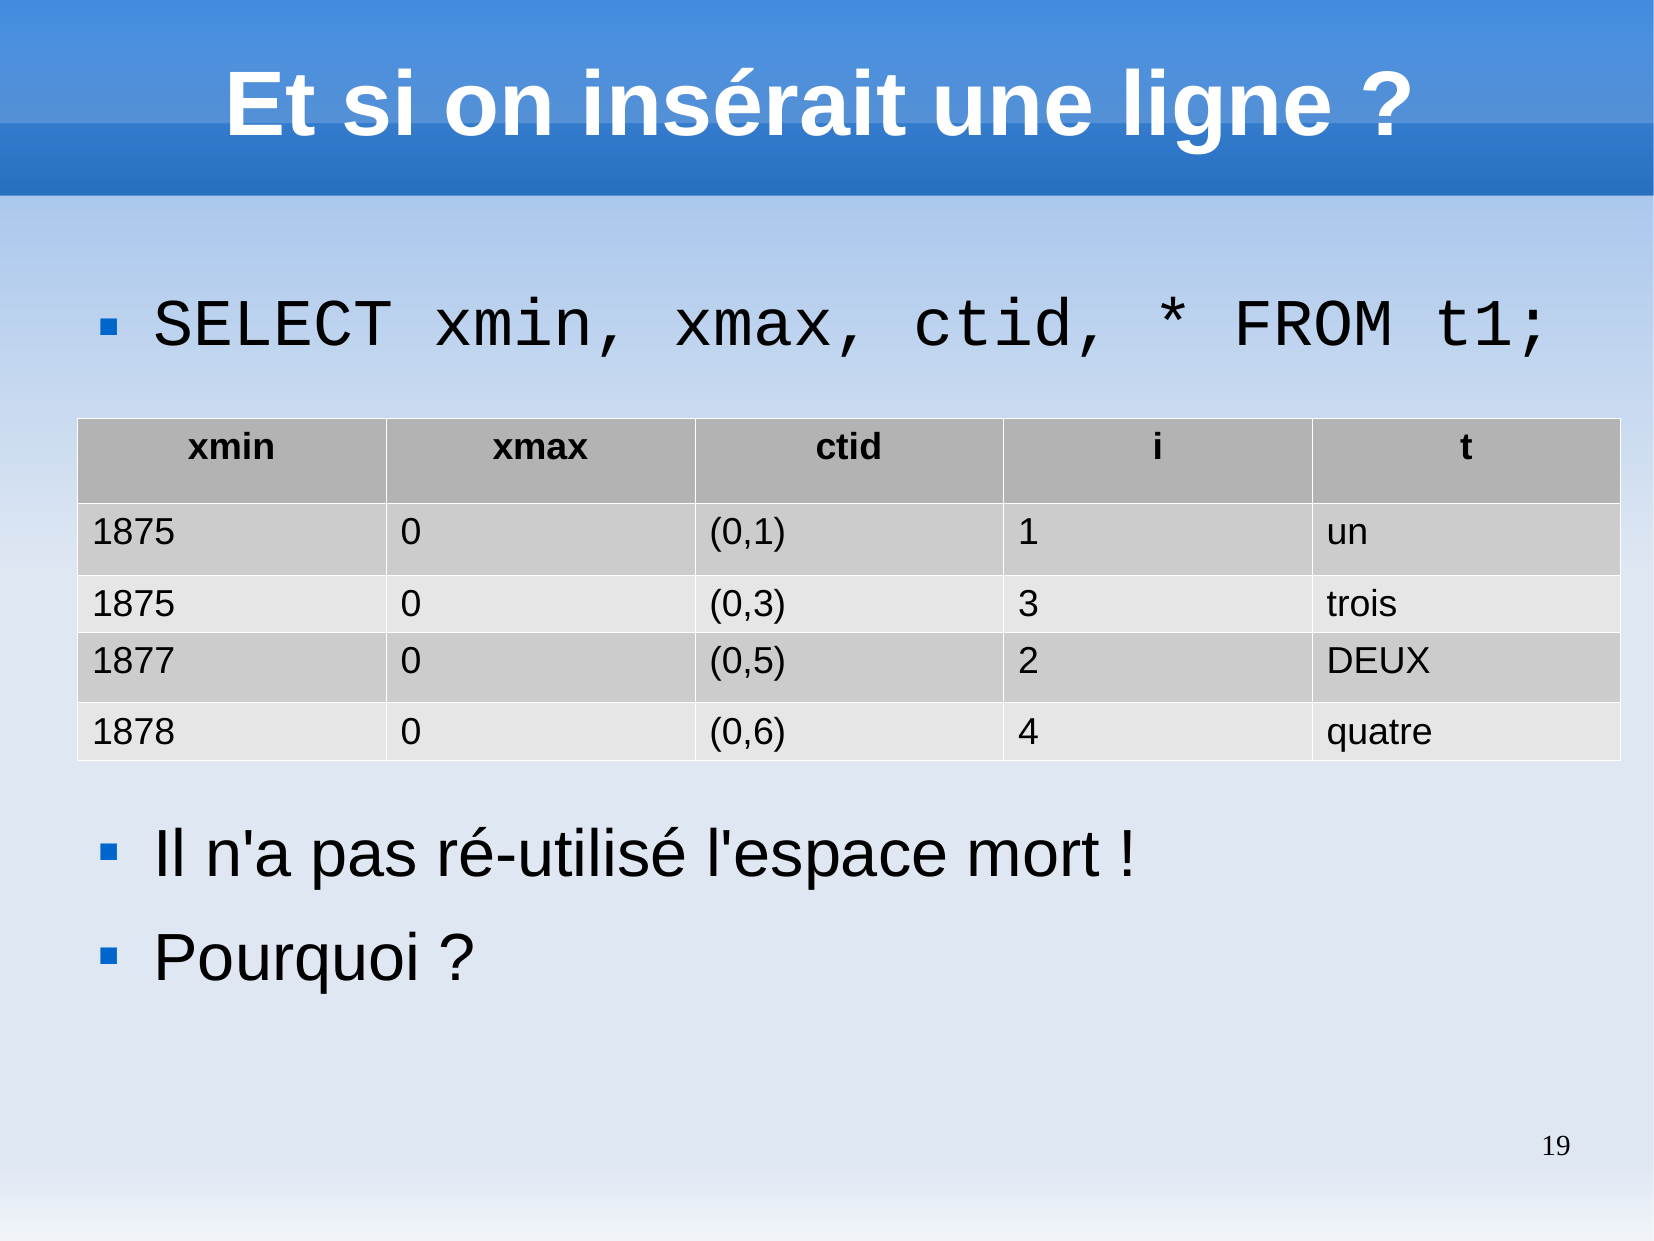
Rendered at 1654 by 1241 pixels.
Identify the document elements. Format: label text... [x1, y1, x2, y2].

table_header xmin [78, 419, 386, 503]
list SELECT xmin, xmax, ctid, * FROM t1; Il n'a pas ré-utilisé l'espace mort ! Pourquoi ? [82, 290, 1571, 418]
table_cell quatre [1313, 703, 1620, 760]
table_cell DEUX [1313, 633, 1620, 702]
table_cell trois [1313, 576, 1620, 632]
table_cell (0,6) [696, 703, 1003, 760]
table_cell 0 [387, 504, 695, 575]
table_cell 0 [387, 576, 695, 632]
table_cell 1 [1004, 504, 1312, 575]
table_cell 1878 [78, 703, 386, 760]
picture [0, 0, 1654, 1241]
table_cell 1877 [78, 633, 386, 702]
table_header i [1004, 419, 1312, 503]
table_cell 1875 [78, 504, 386, 575]
table_cell 4 [1004, 703, 1312, 760]
list SELECT xmin, xmax, ctid, * FROM t1; Il n'a pas ré-utilisé l'espace mort ! Pourquoi ? [82, 761, 1571, 1094]
table_cell 2 [1004, 633, 1312, 702]
table_cell (0,5) [696, 633, 1003, 702]
table_header t [1313, 419, 1620, 503]
table_cell 1875 [78, 576, 386, 632]
table_cell 3 [1004, 576, 1312, 632]
table_header ctid [696, 419, 1003, 503]
table_cell 0 [387, 633, 695, 702]
table_cell 0 [387, 703, 695, 760]
table_cell (0,3) [696, 576, 1003, 632]
title Et si on insérait une ligne ? [76, 7, 1565, 200]
table_cell (0,1) [696, 504, 1003, 575]
table_header xmax [387, 419, 695, 503]
table_cell un [1313, 504, 1620, 575]
